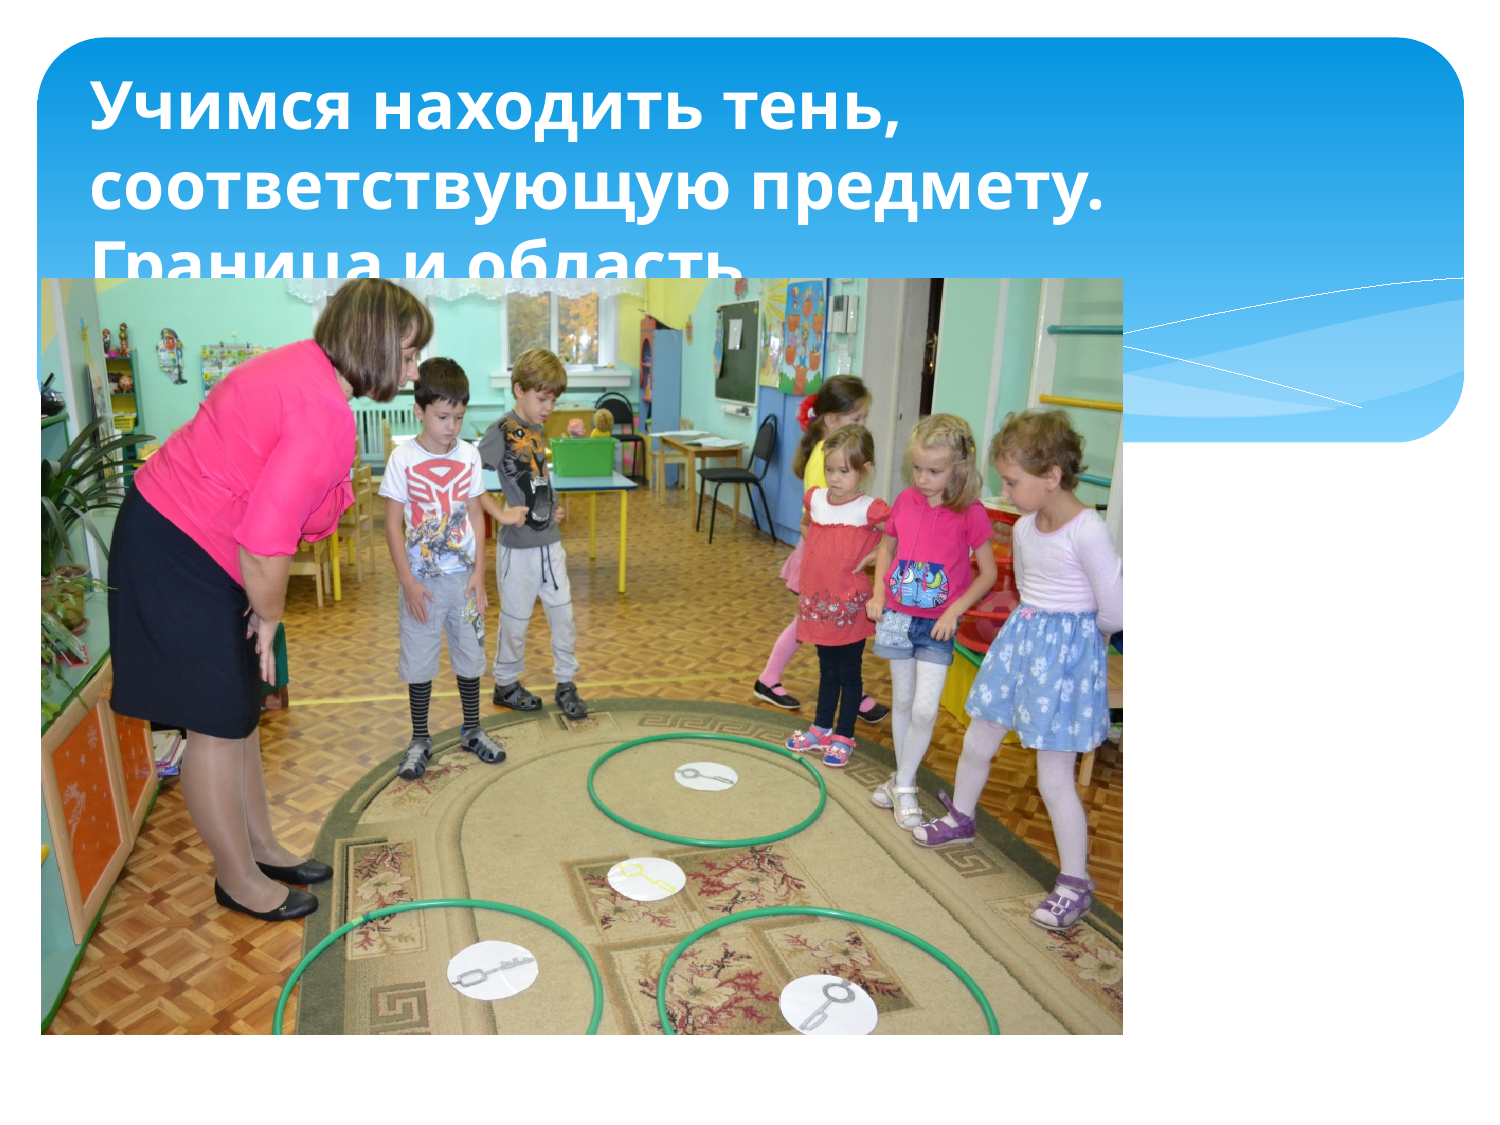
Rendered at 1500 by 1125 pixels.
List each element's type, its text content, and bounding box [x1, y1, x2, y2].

title Учимся находить тень, соответствующую предмету. Граница и область. [75, 55, 1425, 261]
picture [41, 278, 1123, 1035]
